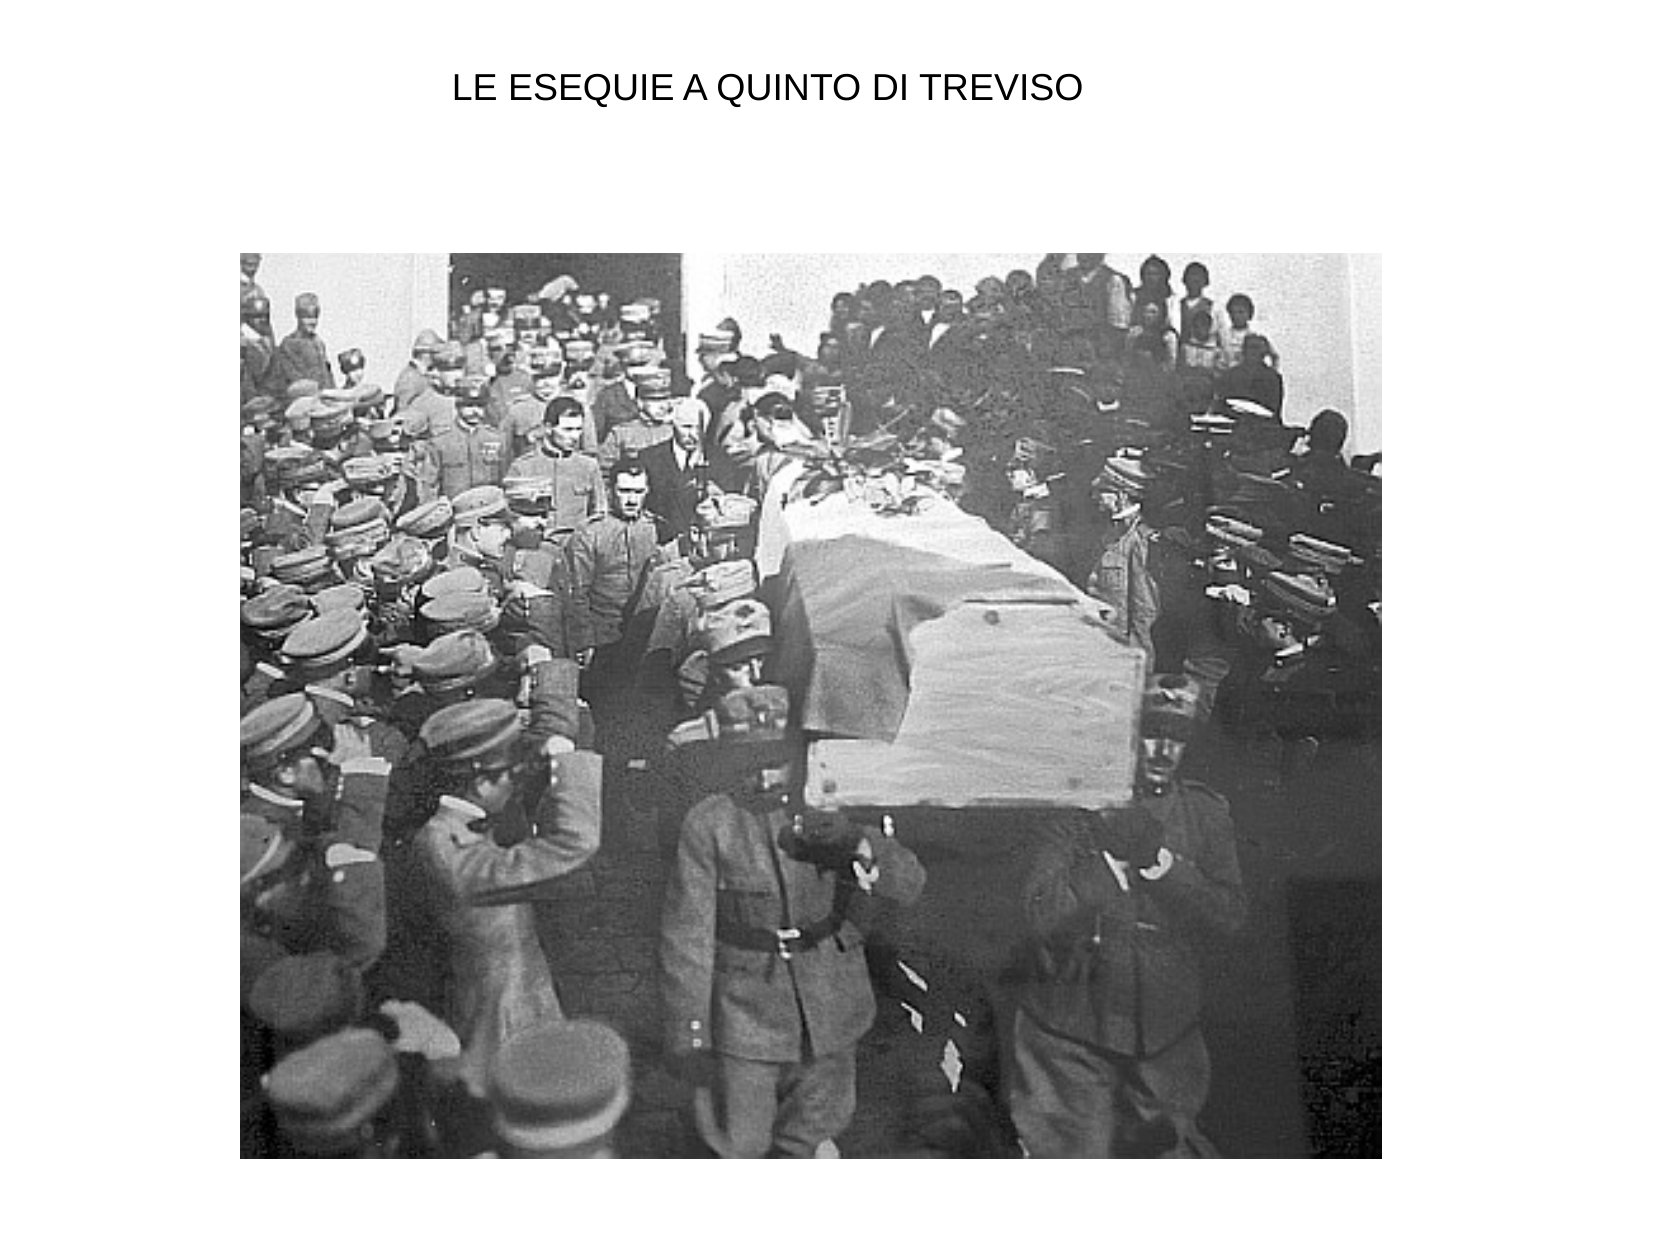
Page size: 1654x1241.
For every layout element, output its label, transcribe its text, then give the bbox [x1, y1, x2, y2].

text_box LE ESEQUIE A QUINTO DI TREVISO [437, 59, 1489, 116]
picture [240, 253, 1382, 1159]
